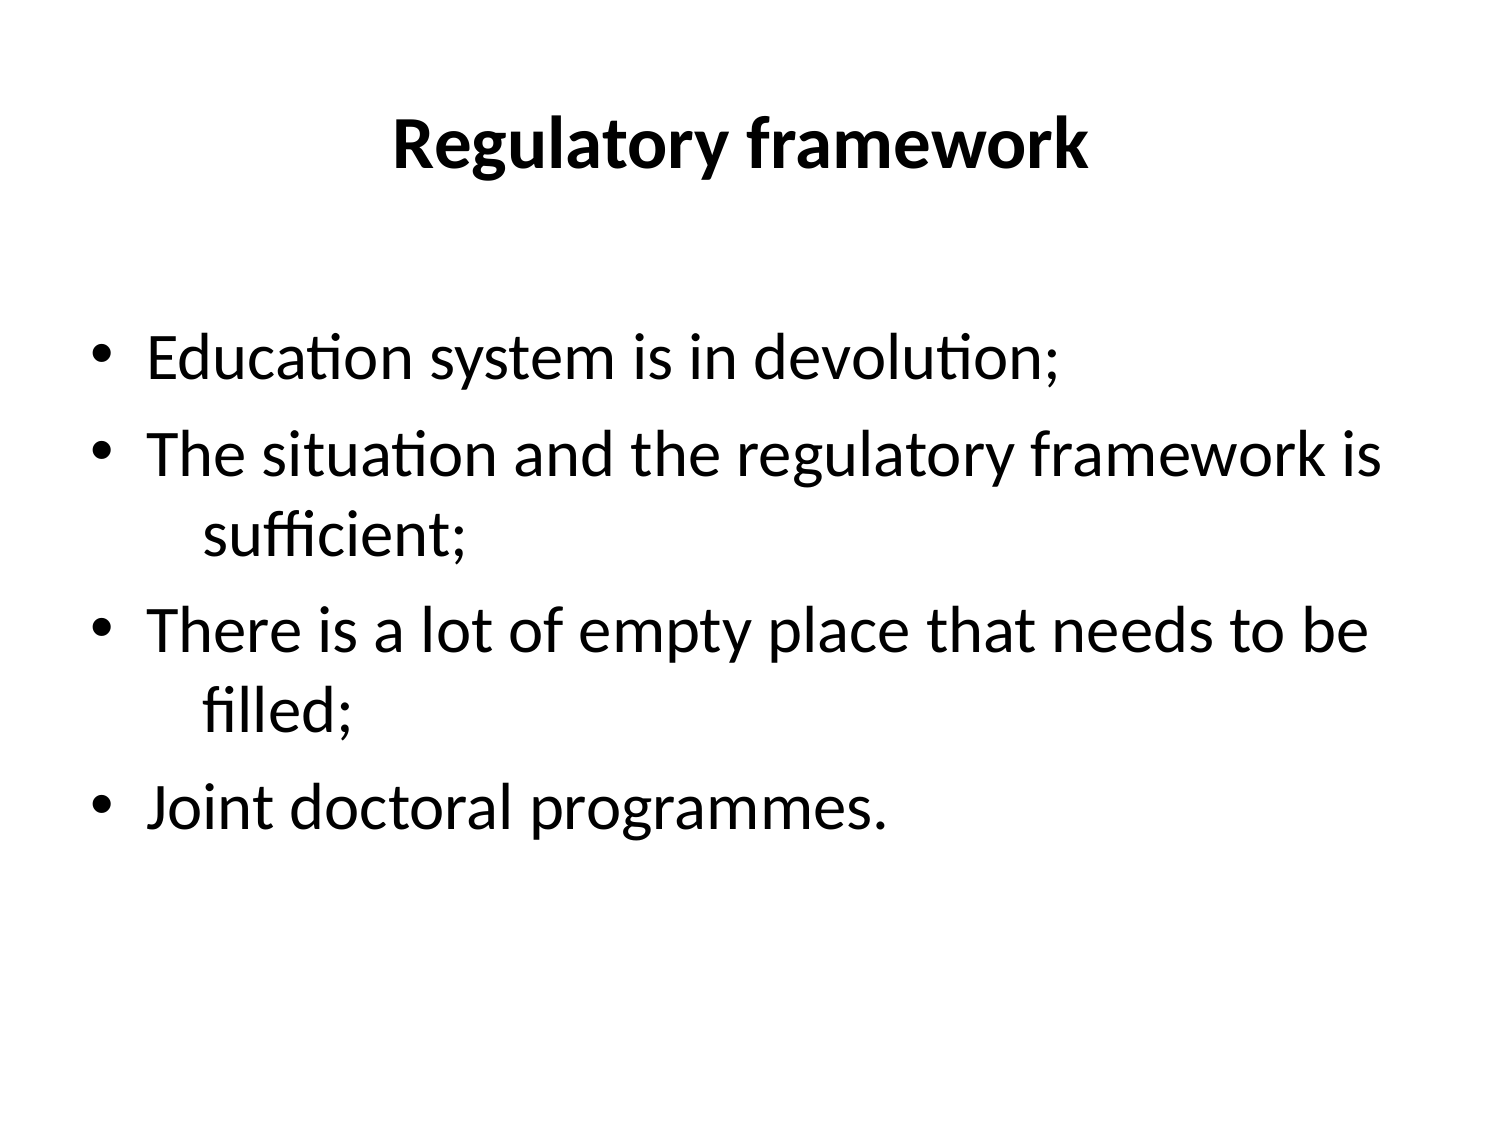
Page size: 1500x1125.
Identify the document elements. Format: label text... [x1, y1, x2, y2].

title Regulatory framework [75, 45, 1426, 233]
list Education system is in devolution; The situation and the regulatory framework is sufficient; There is a lot of empty place that needs to be filled; Joint doctoral programmes. [75, 305, 1426, 874]
